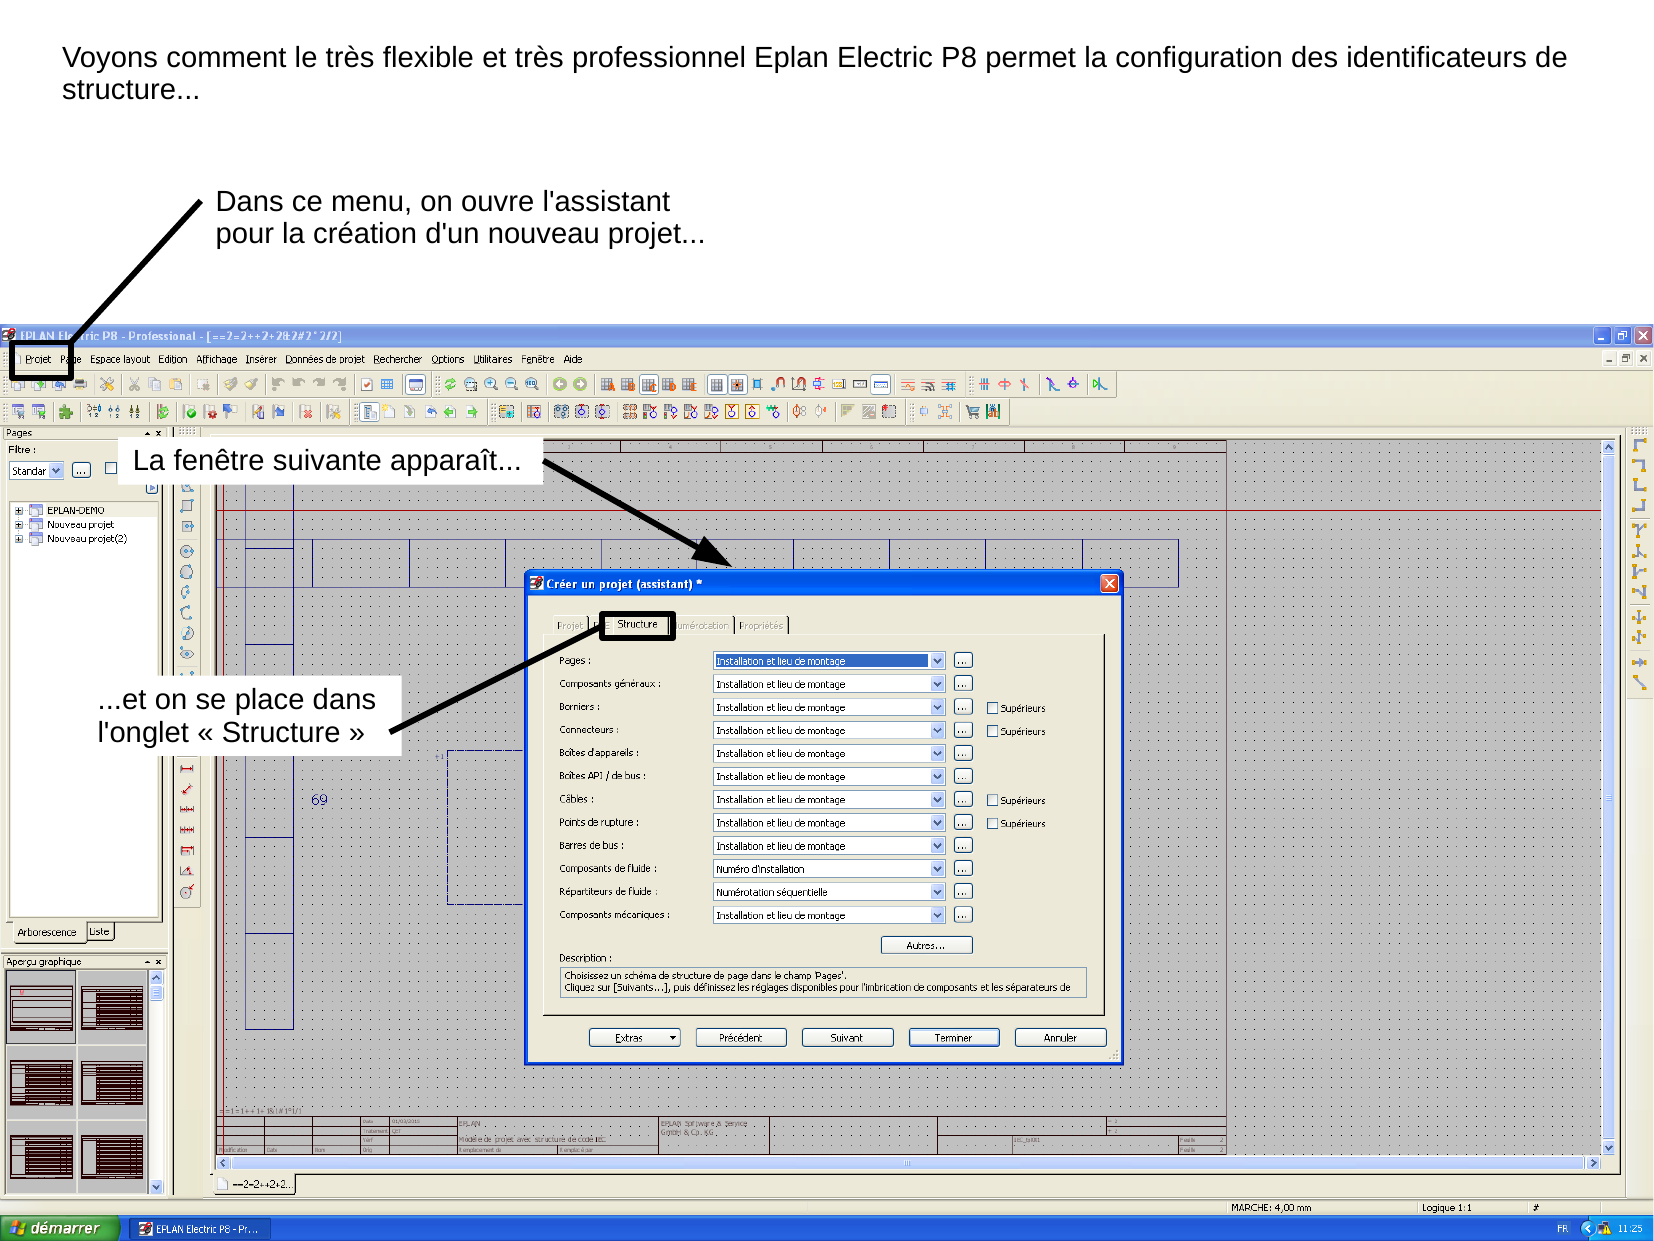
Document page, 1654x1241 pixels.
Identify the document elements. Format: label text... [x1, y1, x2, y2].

picture [15, 345, 68, 375]
text_box ...et on se place dans l'onglet « Structure » [82, 675, 402, 756]
picture [0, 324, 1654, 1241]
text_box Dans ce menu, on ouvre l'assistant pour la création d'un nouveau projet... [200, 177, 733, 258]
text_box La fenêtre suivante apparaît... [118, 437, 544, 485]
text_box Voyons comment le très flexible et très professionnel Eplan Electric P8 permet la configuration des identificateurs de structure... [47, 33, 1619, 114]
